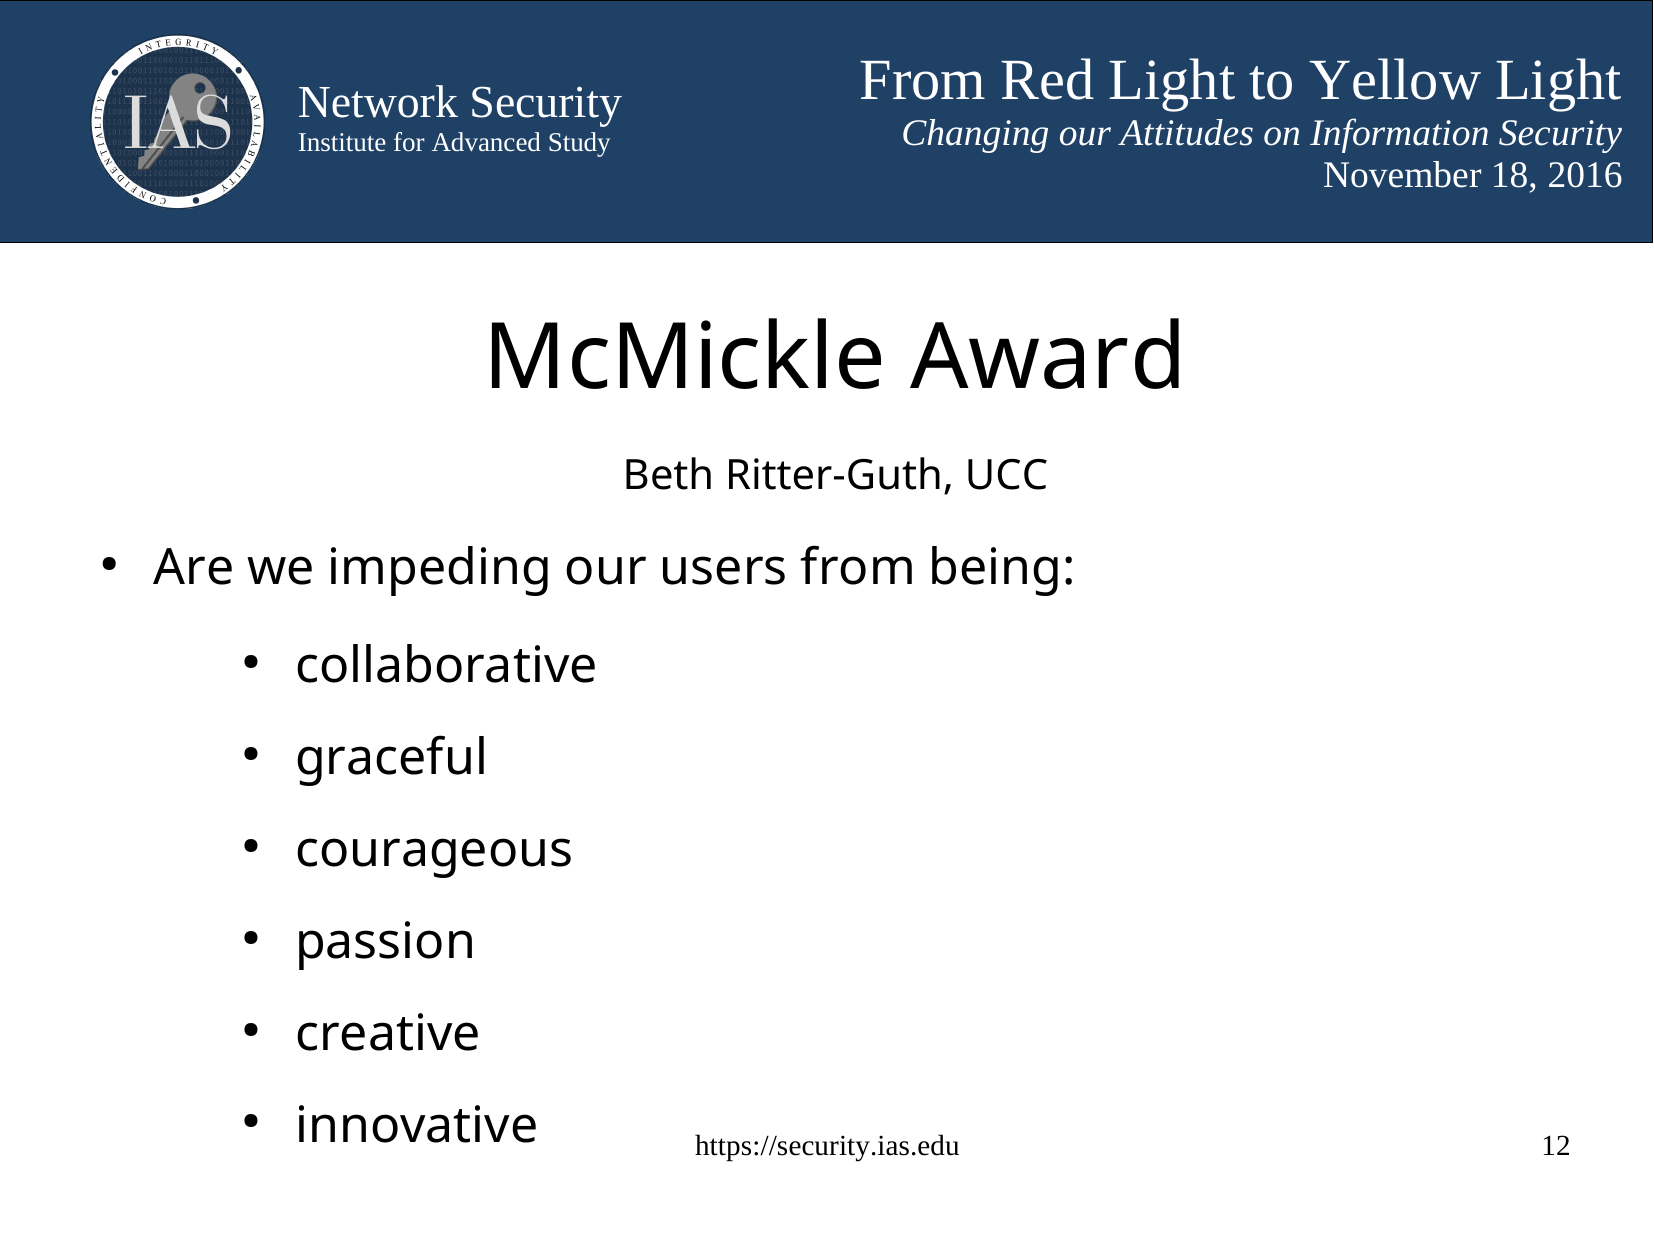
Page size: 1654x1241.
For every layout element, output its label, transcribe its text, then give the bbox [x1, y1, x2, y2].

list McMickle Award Beth Ritter-Guth, UCC Are we impeding our users from being: collaborative graceful courageous passion creative innovative [82, 290, 1571, 1113]
picture [72, 16, 283, 228]
